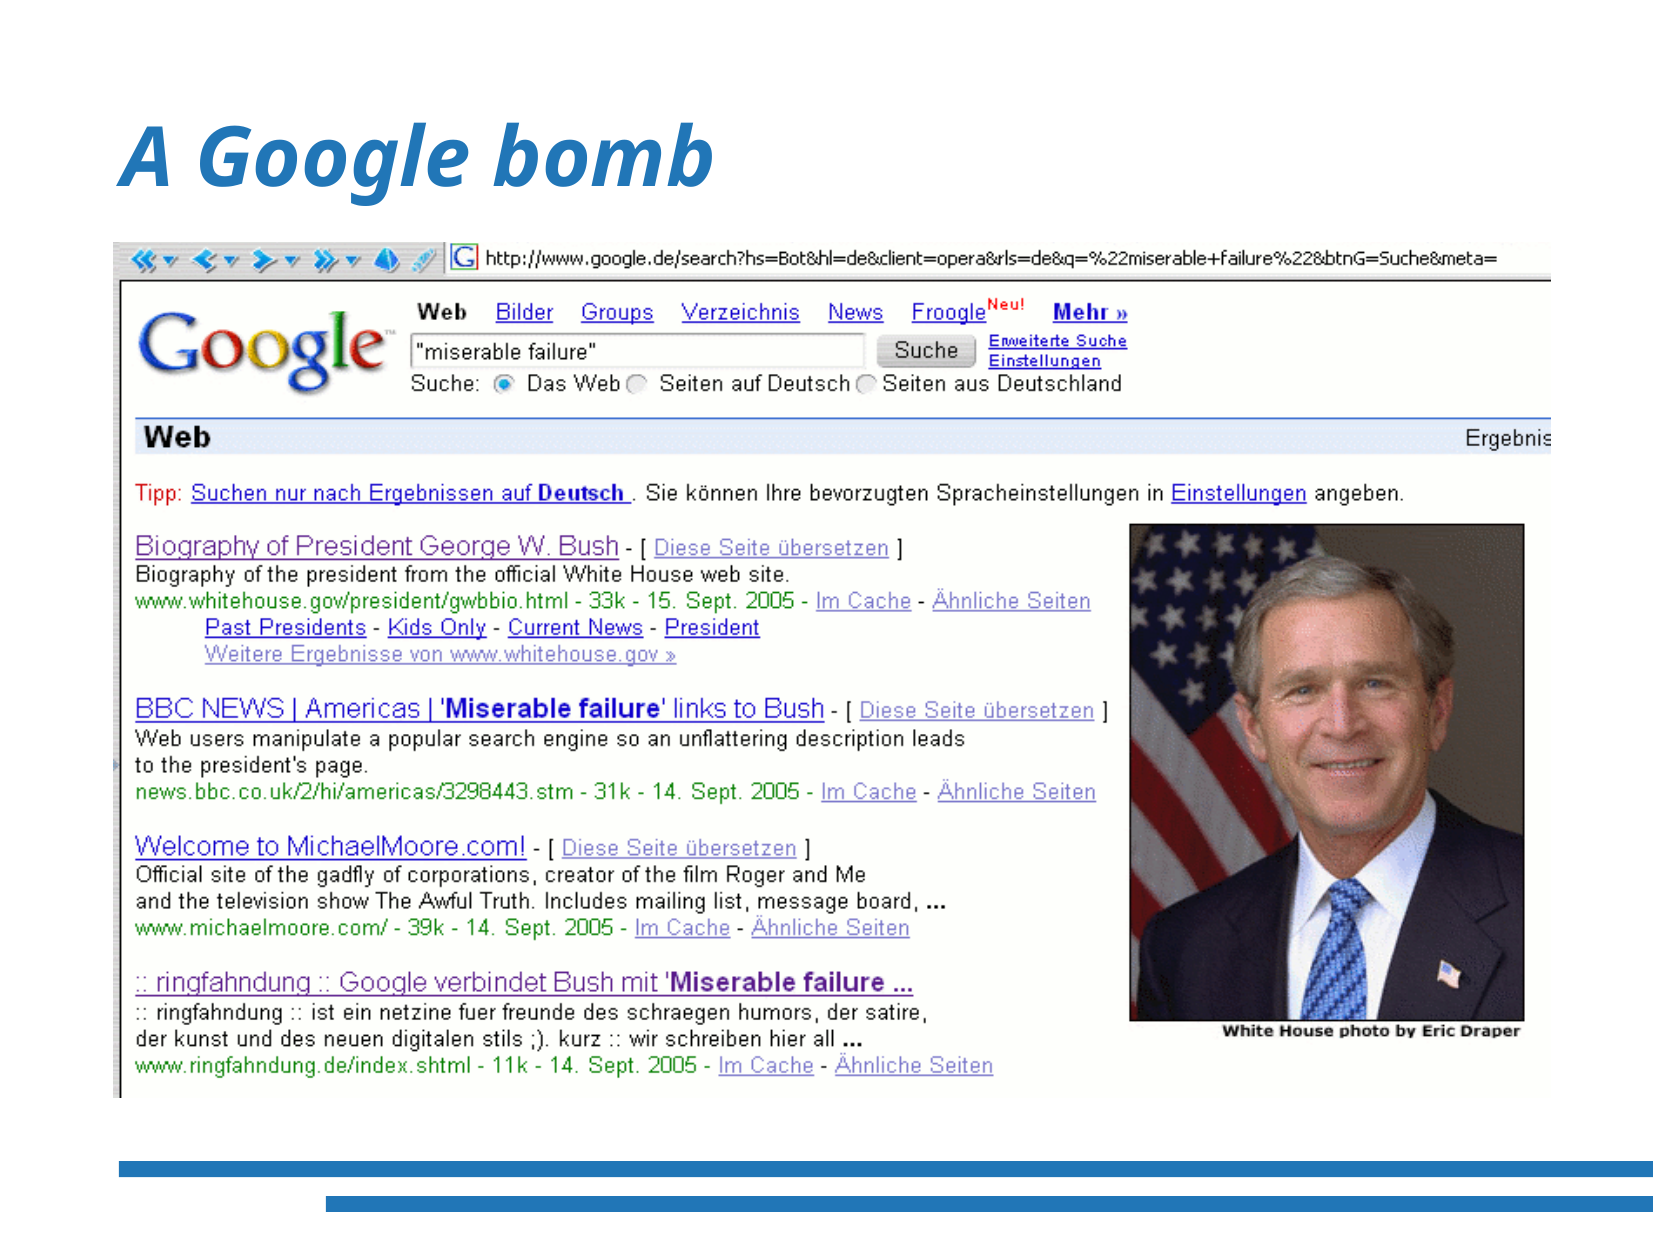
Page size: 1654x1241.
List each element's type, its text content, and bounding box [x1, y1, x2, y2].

picture [113, 242, 1551, 1098]
title A Google bomb [121, 50, 1534, 242]
